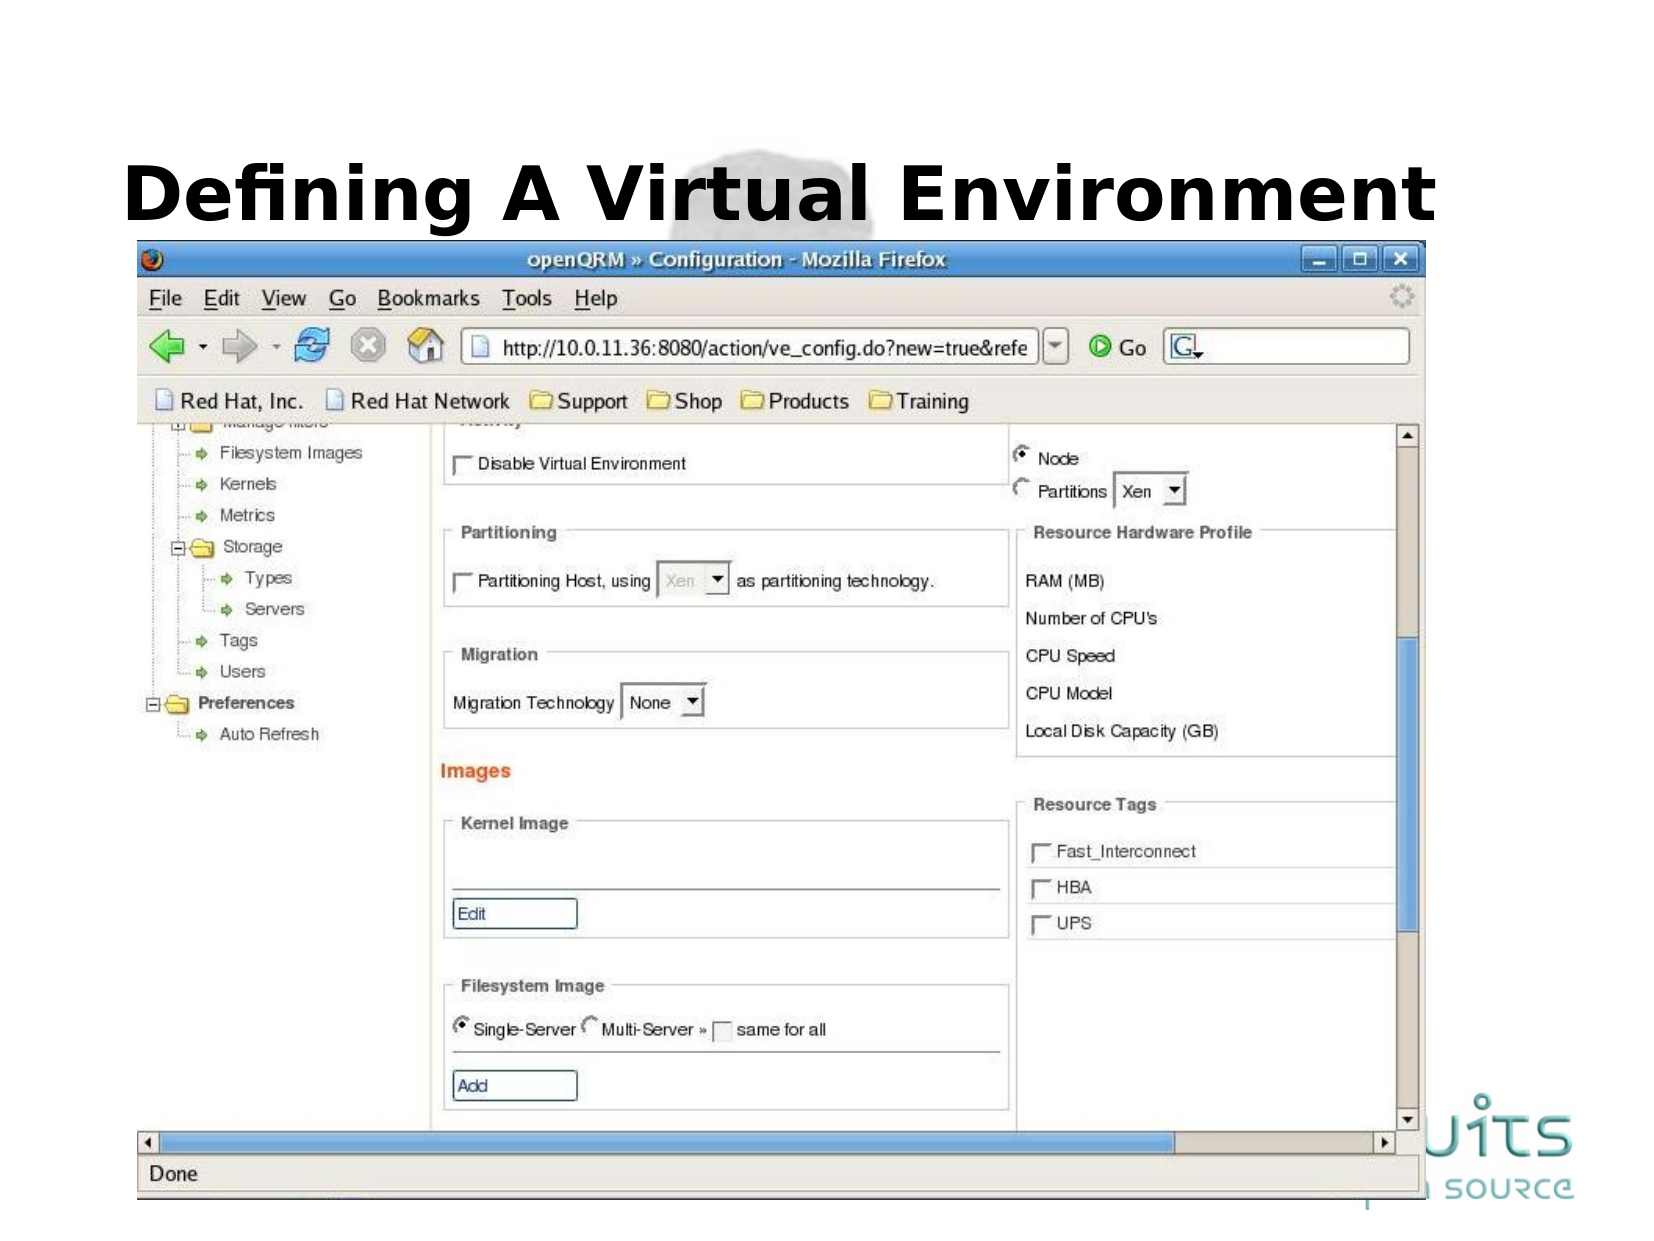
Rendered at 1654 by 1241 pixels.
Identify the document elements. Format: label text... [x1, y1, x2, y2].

picture [137, 240, 1576, 1210]
title Defining A Virtual Environment [121, 91, 1534, 299]
